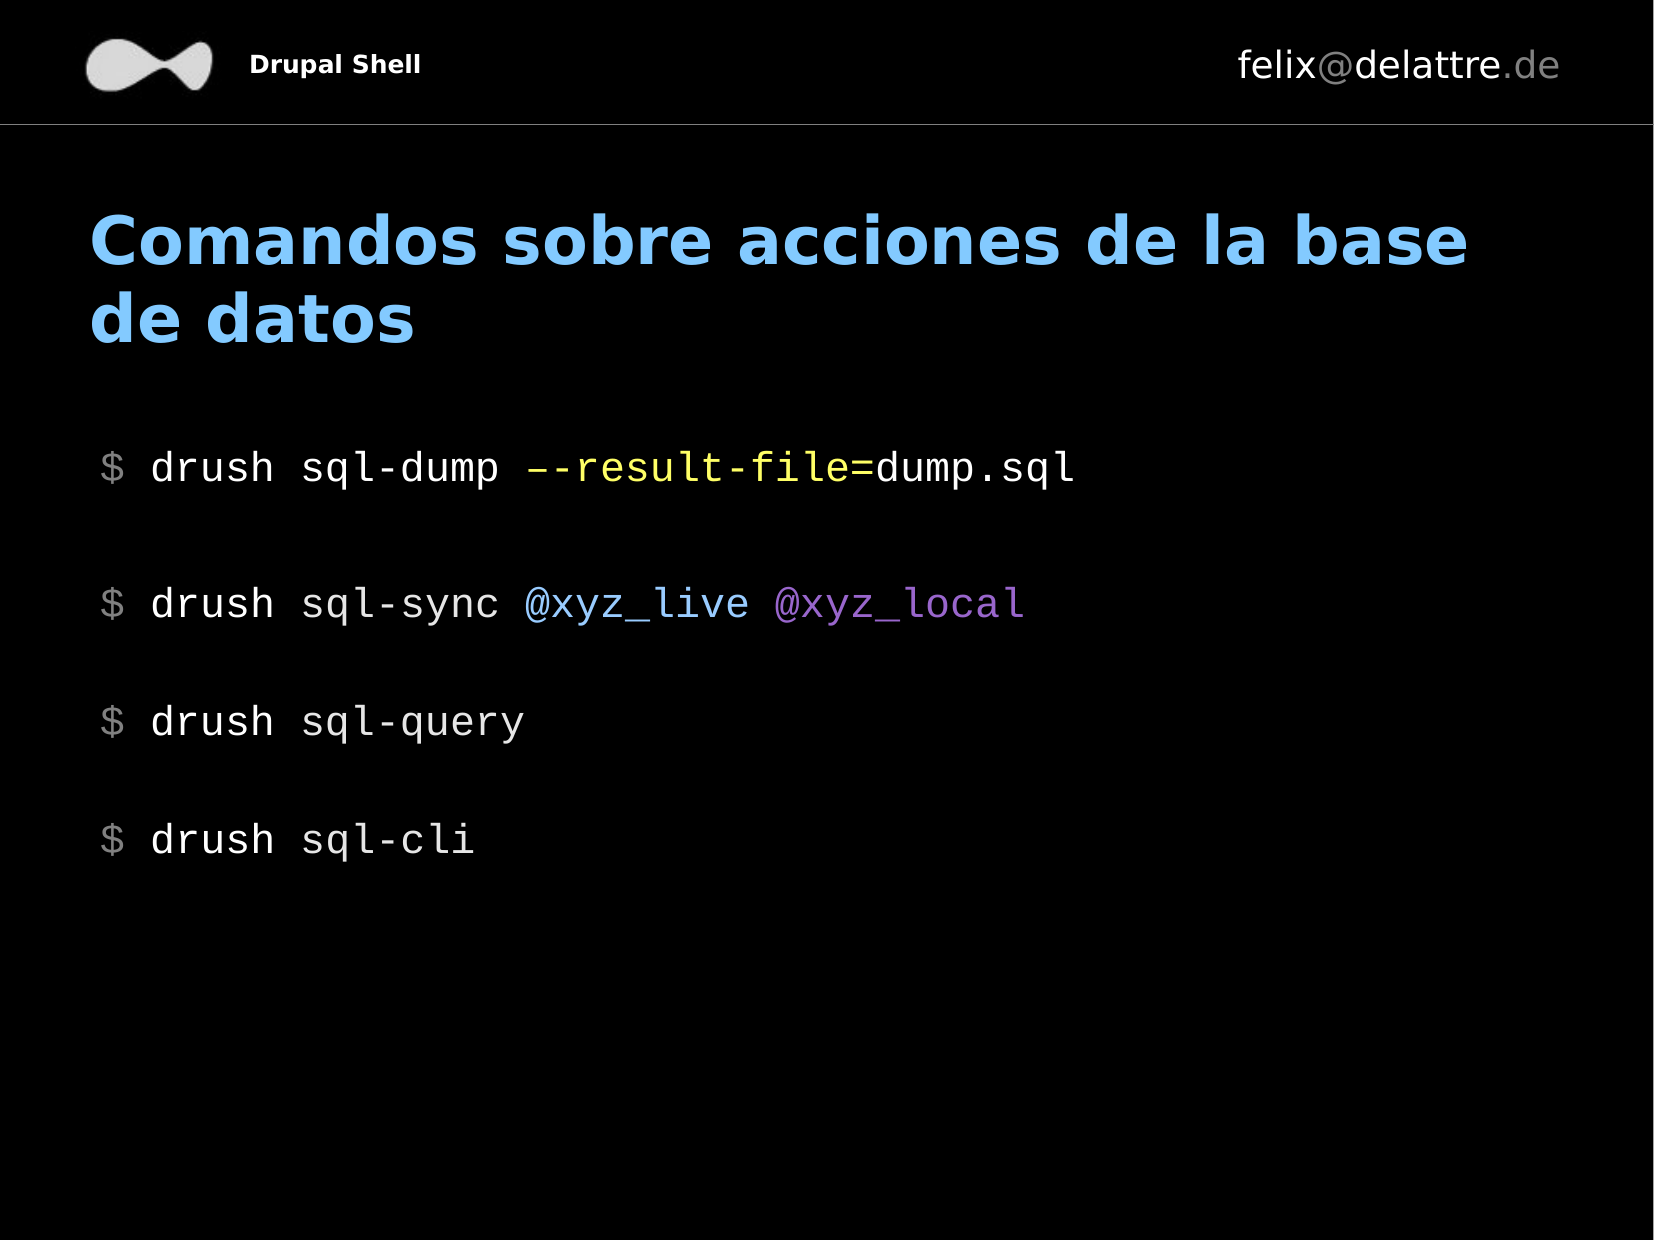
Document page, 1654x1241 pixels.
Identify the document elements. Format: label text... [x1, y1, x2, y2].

text_box $ drush sql-sync @xyz_live @xyz_local [76, 566, 1654, 647]
text_box $ drush sql-query [76, 684, 1654, 765]
text_box Comandos sobre acciones de la base de datos [75, 195, 1487, 366]
picture [62, 31, 229, 104]
text_box $ drush sql-dump –-result-file=dump.sql [76, 430, 1288, 511]
text_box $ drush sql-cli [76, 802, 1654, 883]
